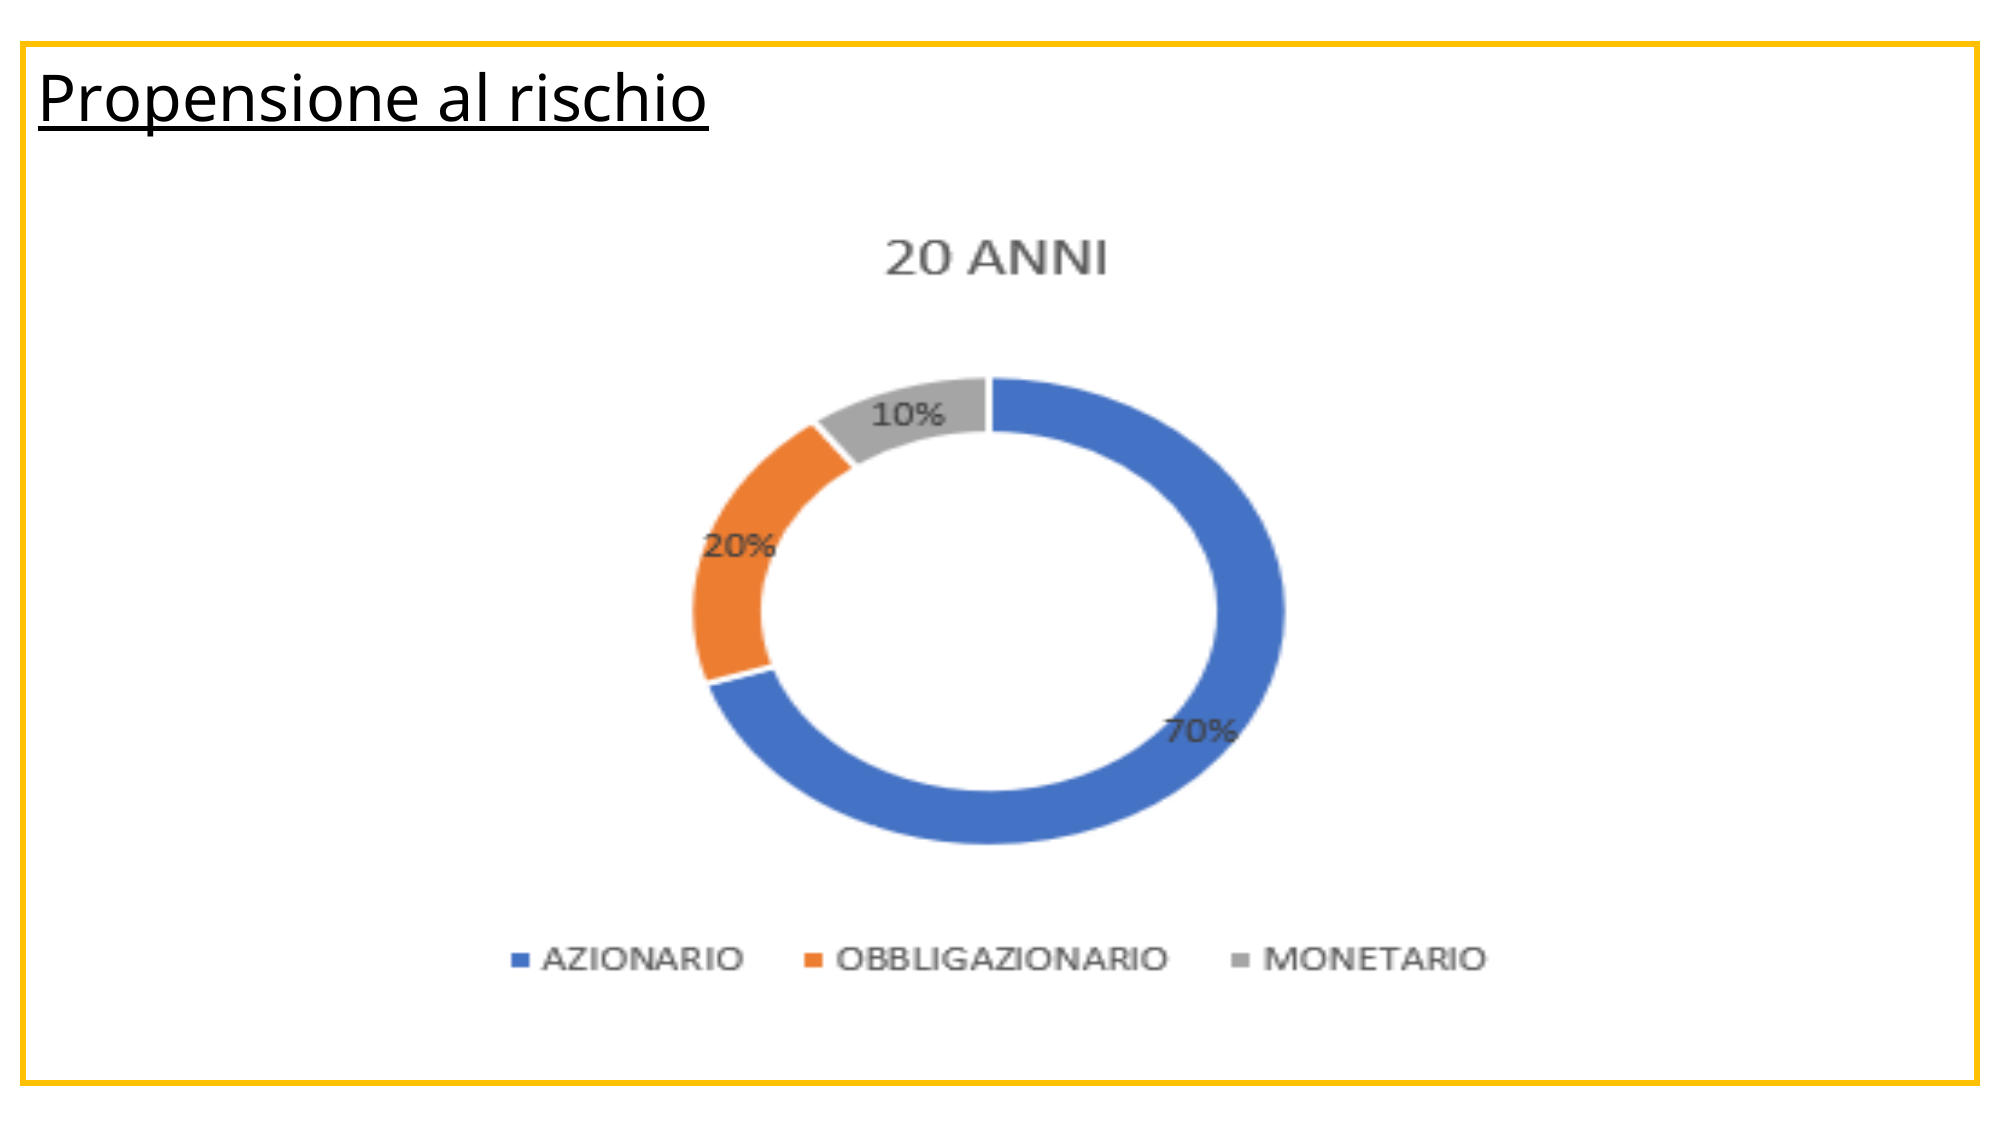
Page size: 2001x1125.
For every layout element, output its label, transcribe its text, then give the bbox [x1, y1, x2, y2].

text_box Propensione al rischio [22, 43, 1978, 1083]
picture [140, 204, 1855, 1011]
